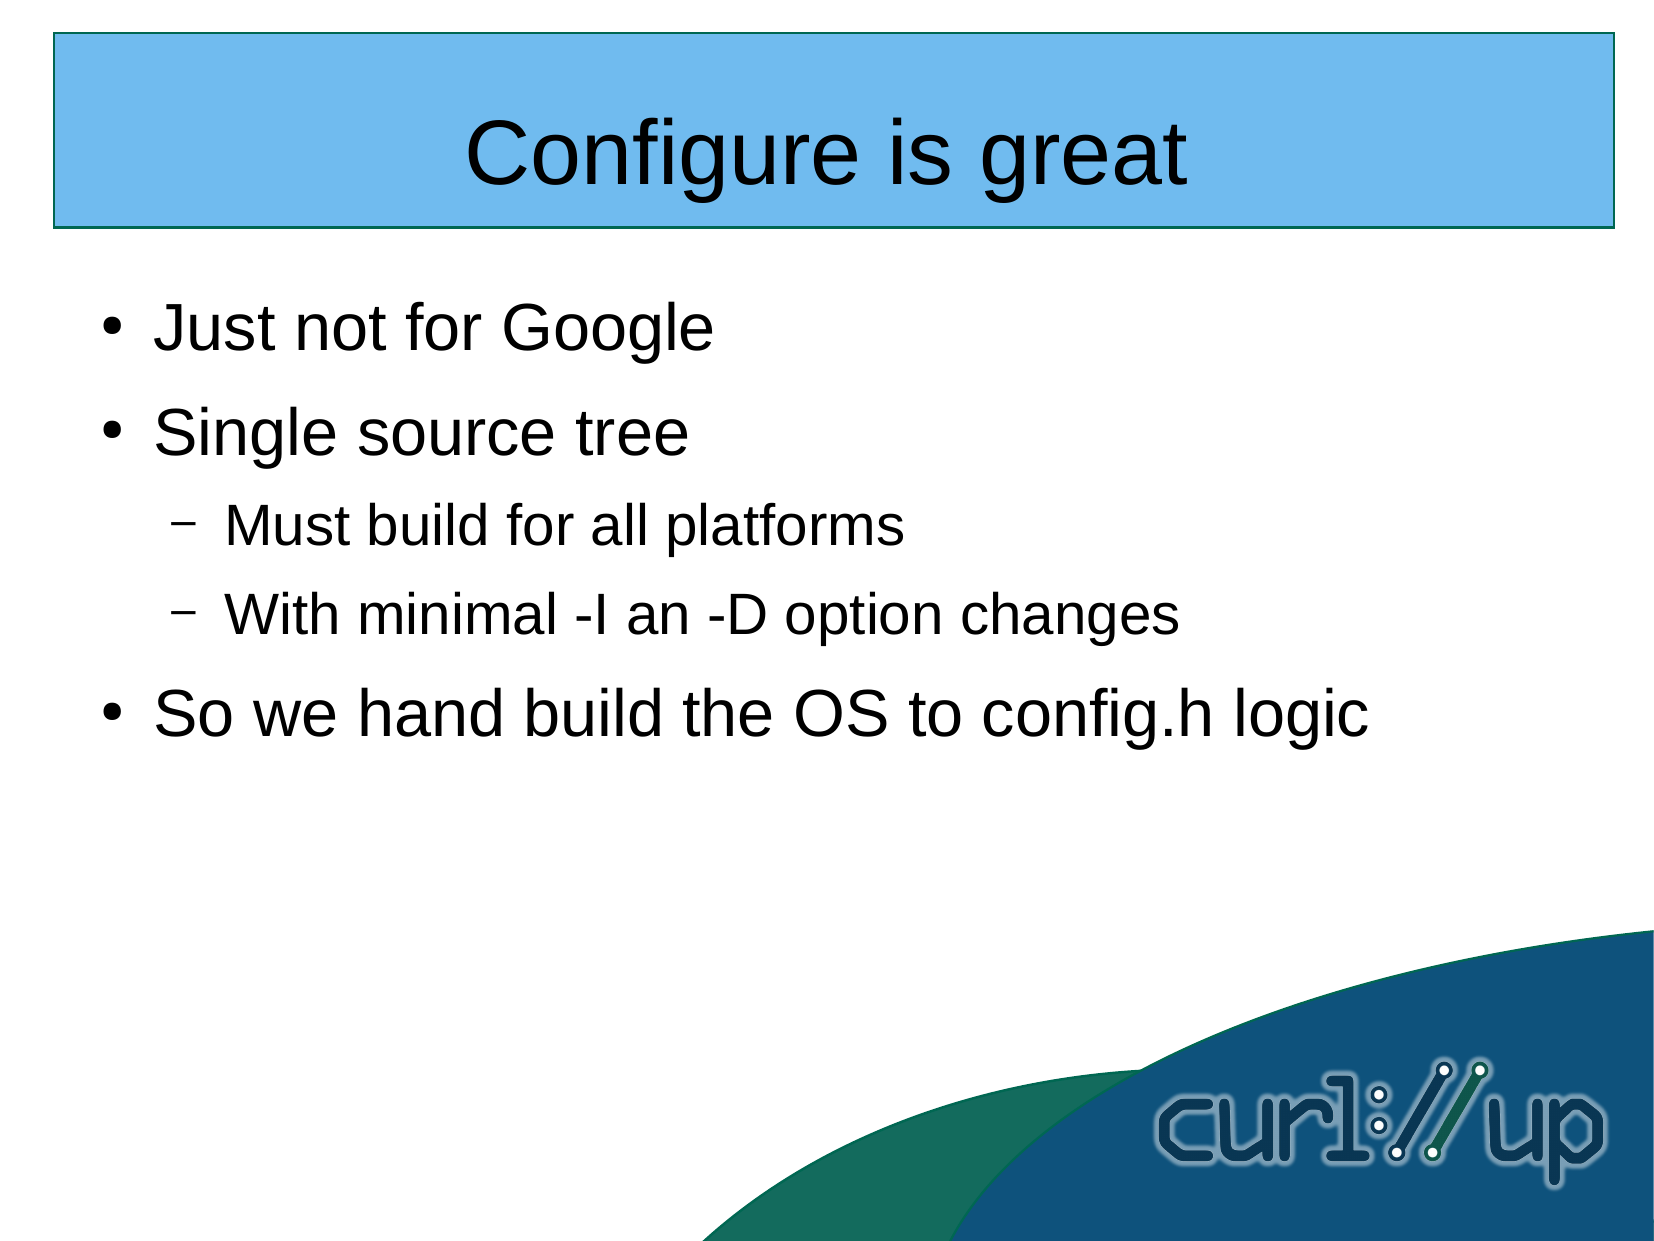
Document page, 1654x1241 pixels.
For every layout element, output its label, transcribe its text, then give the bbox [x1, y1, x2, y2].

title Configure is great [82, 49, 1571, 257]
list Just not for Google Single source tree Must build for all platforms With minimal -I an -D option changes So we hand build the OS to config.h logic [82, 290, 1571, 1010]
